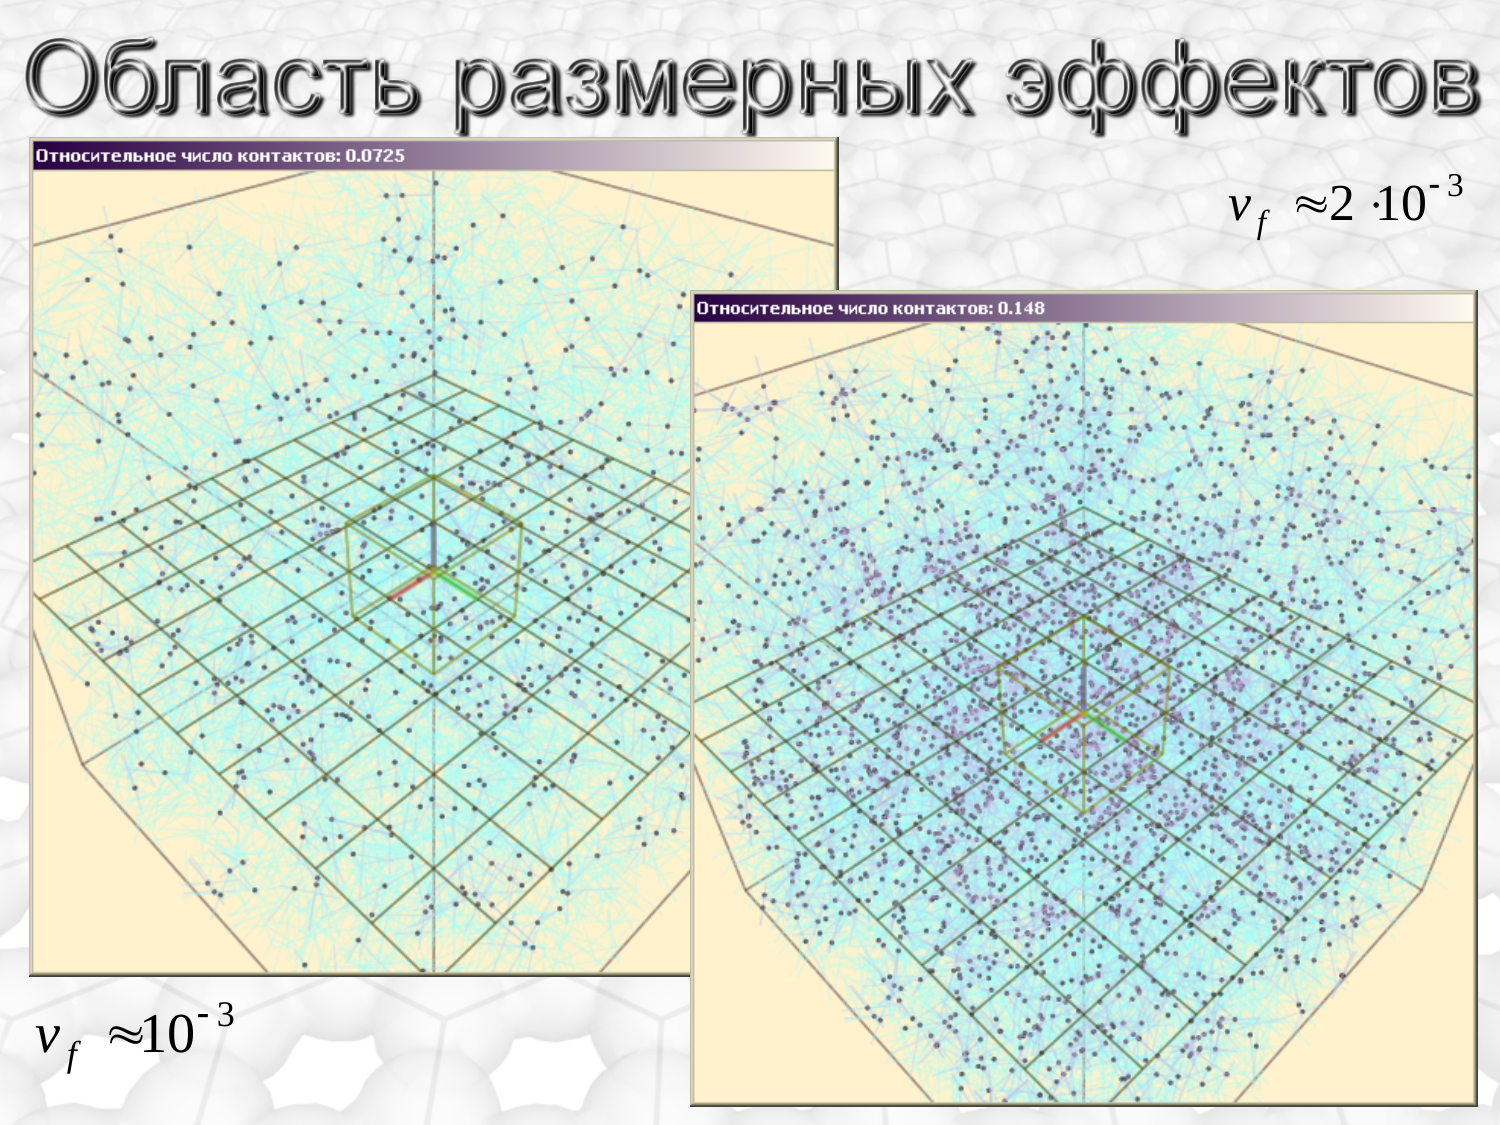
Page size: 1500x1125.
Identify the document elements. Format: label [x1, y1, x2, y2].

picture [0, 0, 1500, 1125]
chart [1222, 160, 1471, 250]
chart [29, 987, 243, 1085]
